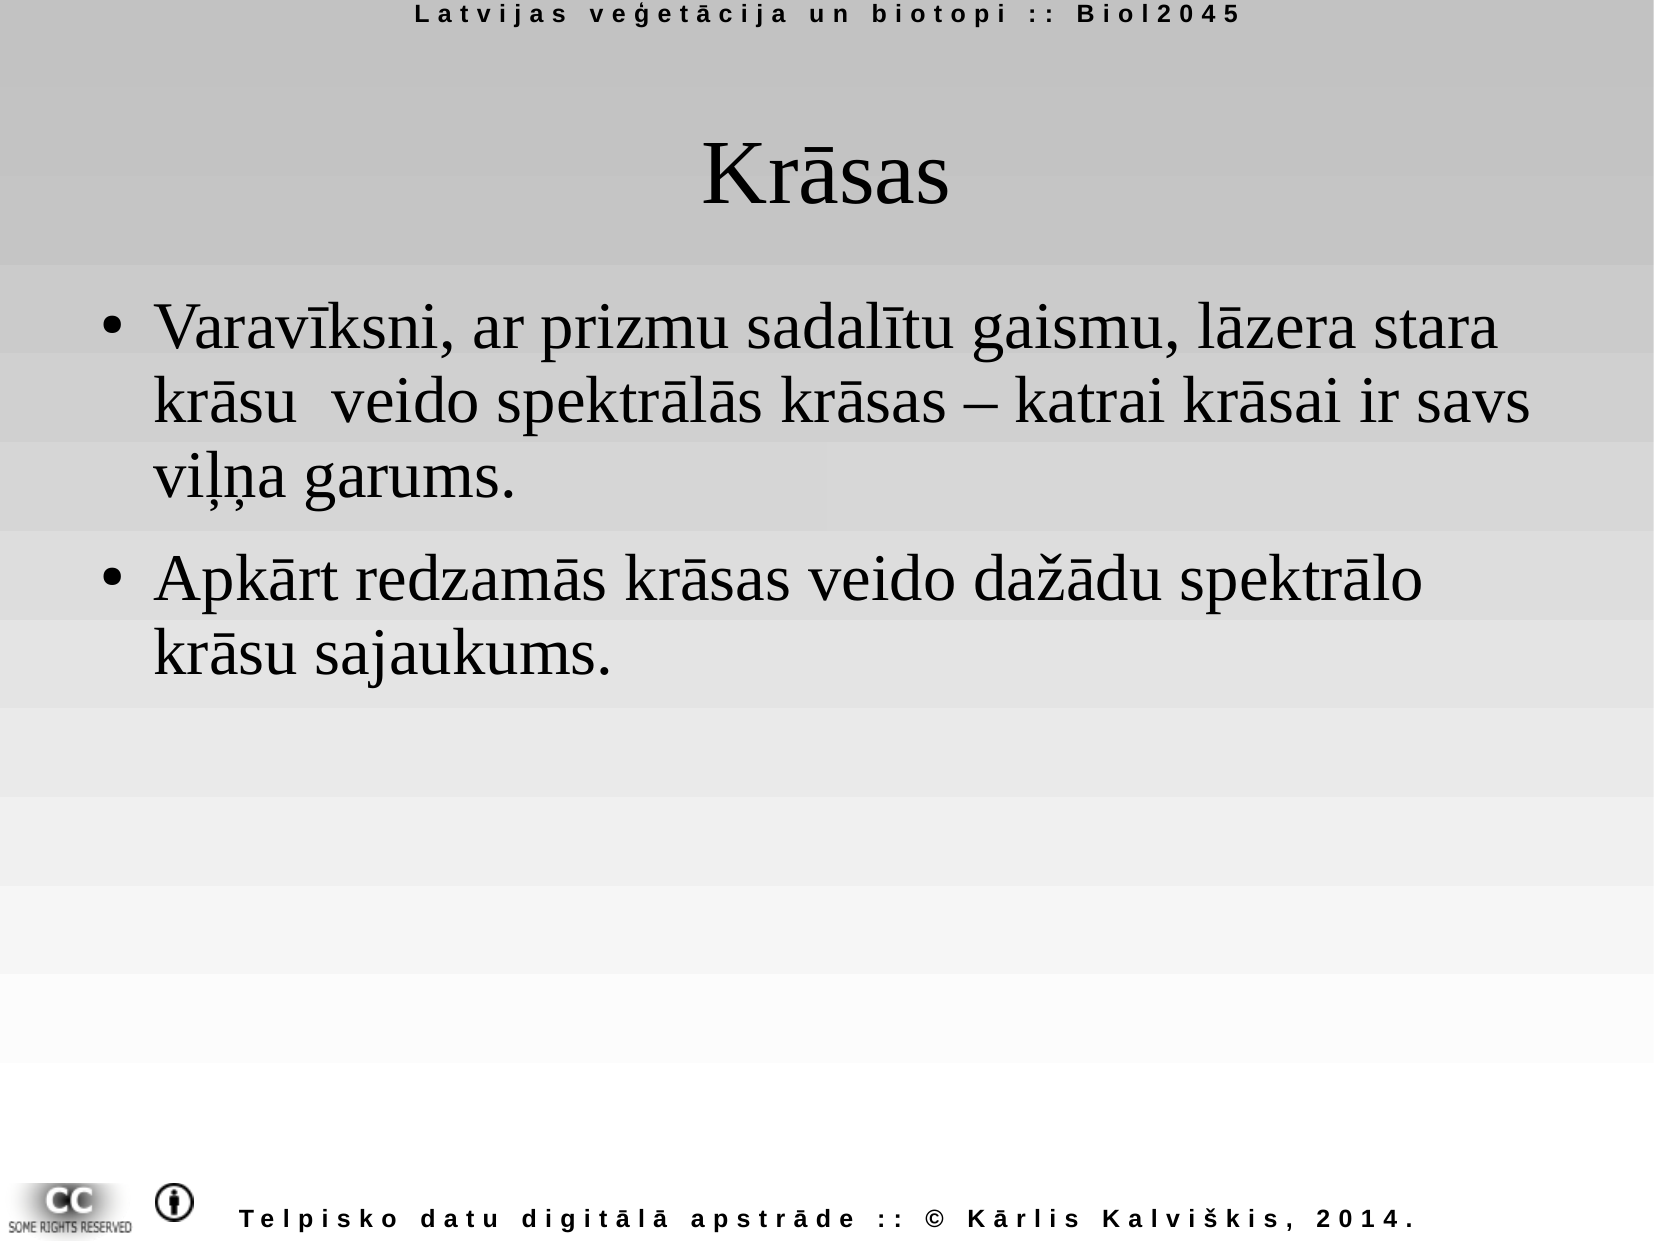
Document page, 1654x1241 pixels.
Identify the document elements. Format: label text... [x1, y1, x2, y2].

title Krāsas [29, 49, 1625, 296]
list Varavīksni, ar prizmu sadalītu gaismu, lāzera stara krāsu veido spektrālās krāsas – katrai krāsai ir savs viļņa garums. Apkārt redzamās krāsas veido dažādu spektrālo krāsu sajaukums. [82, 289, 1571, 1113]
picture [0, 0, 1654, 1241]
